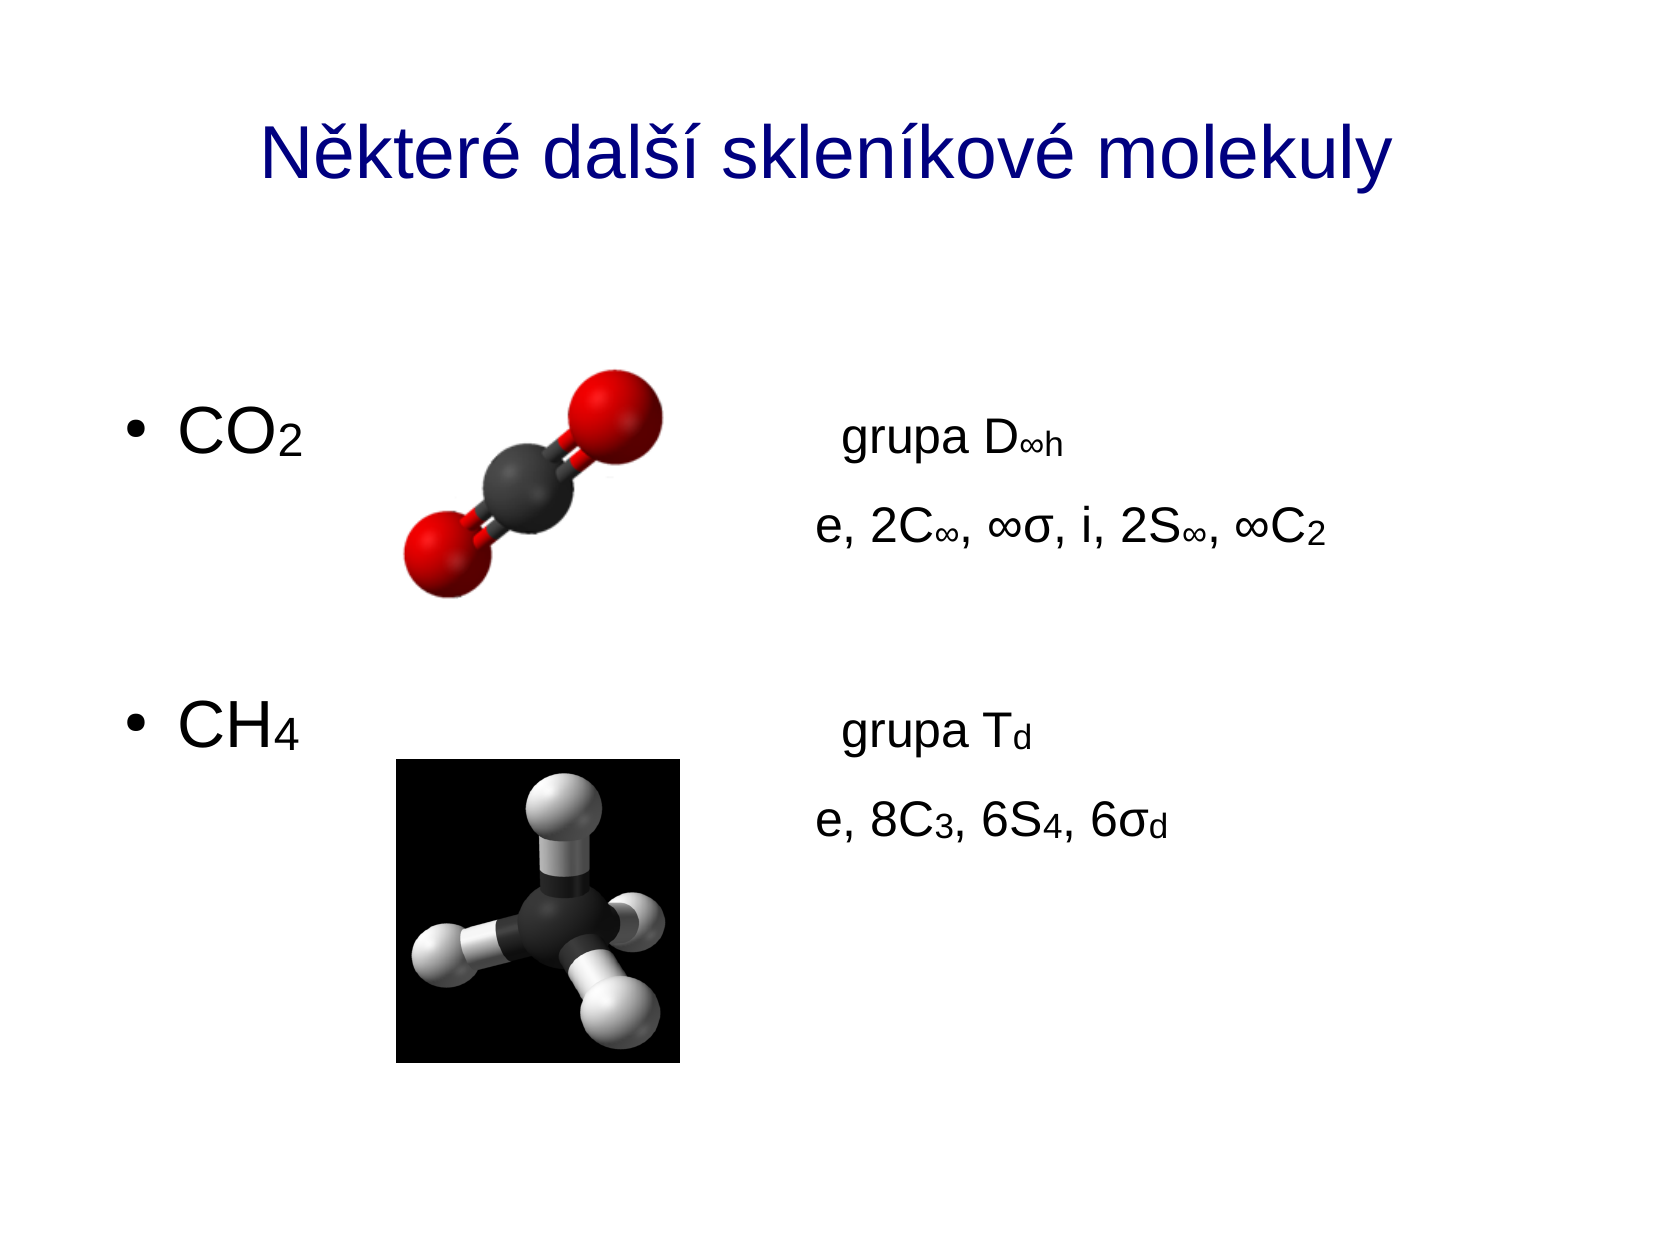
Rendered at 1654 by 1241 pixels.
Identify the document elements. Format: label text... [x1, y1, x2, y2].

list CO2 grupa D∞h e, 2C∞, ∞σ, i, 2S∞, ∞C2 CH4 grupa Td e, 8C3, 6S4, 6σd [106, 288, 1595, 1093]
picture [383, 359, 689, 621]
picture [396, 759, 680, 1063]
title Některé další skleníkové molekuly [82, 56, 1571, 250]
